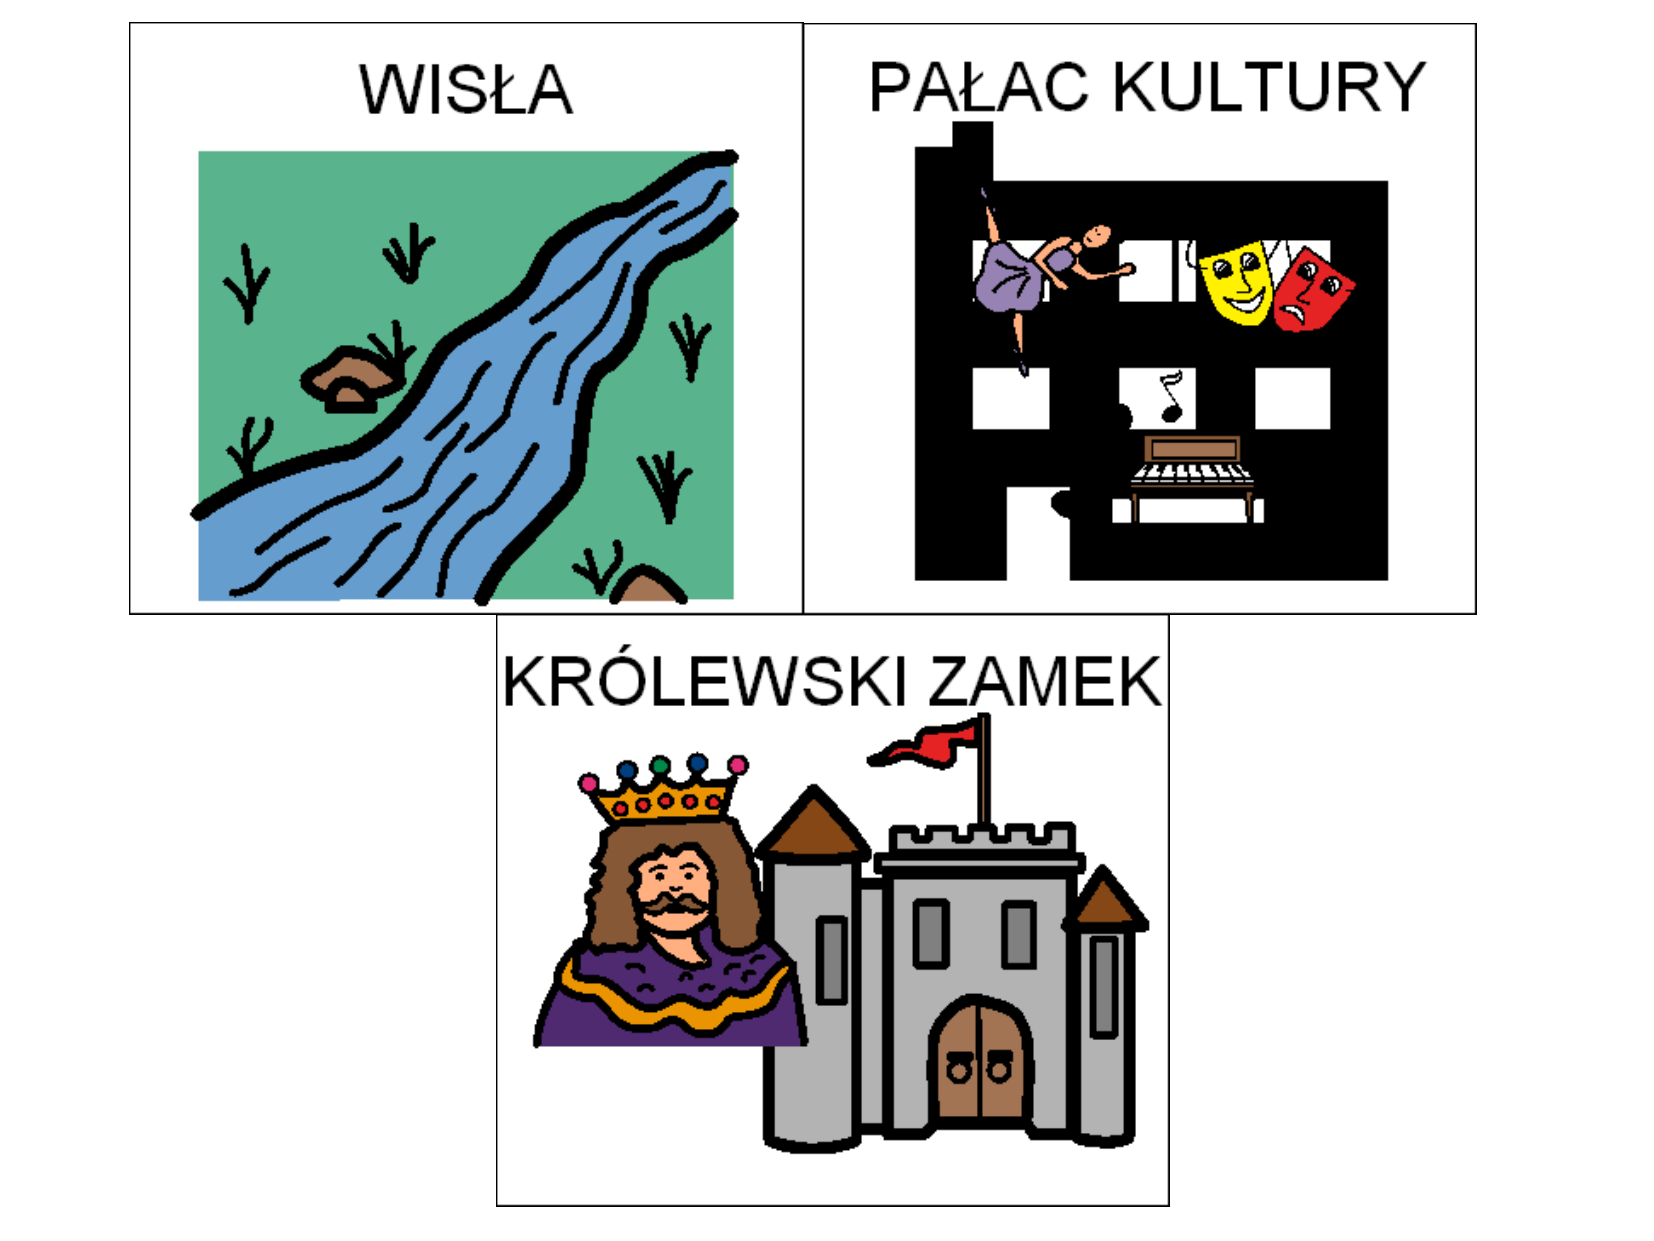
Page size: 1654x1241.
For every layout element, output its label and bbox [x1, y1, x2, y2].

picture [129, 22, 1477, 1207]
